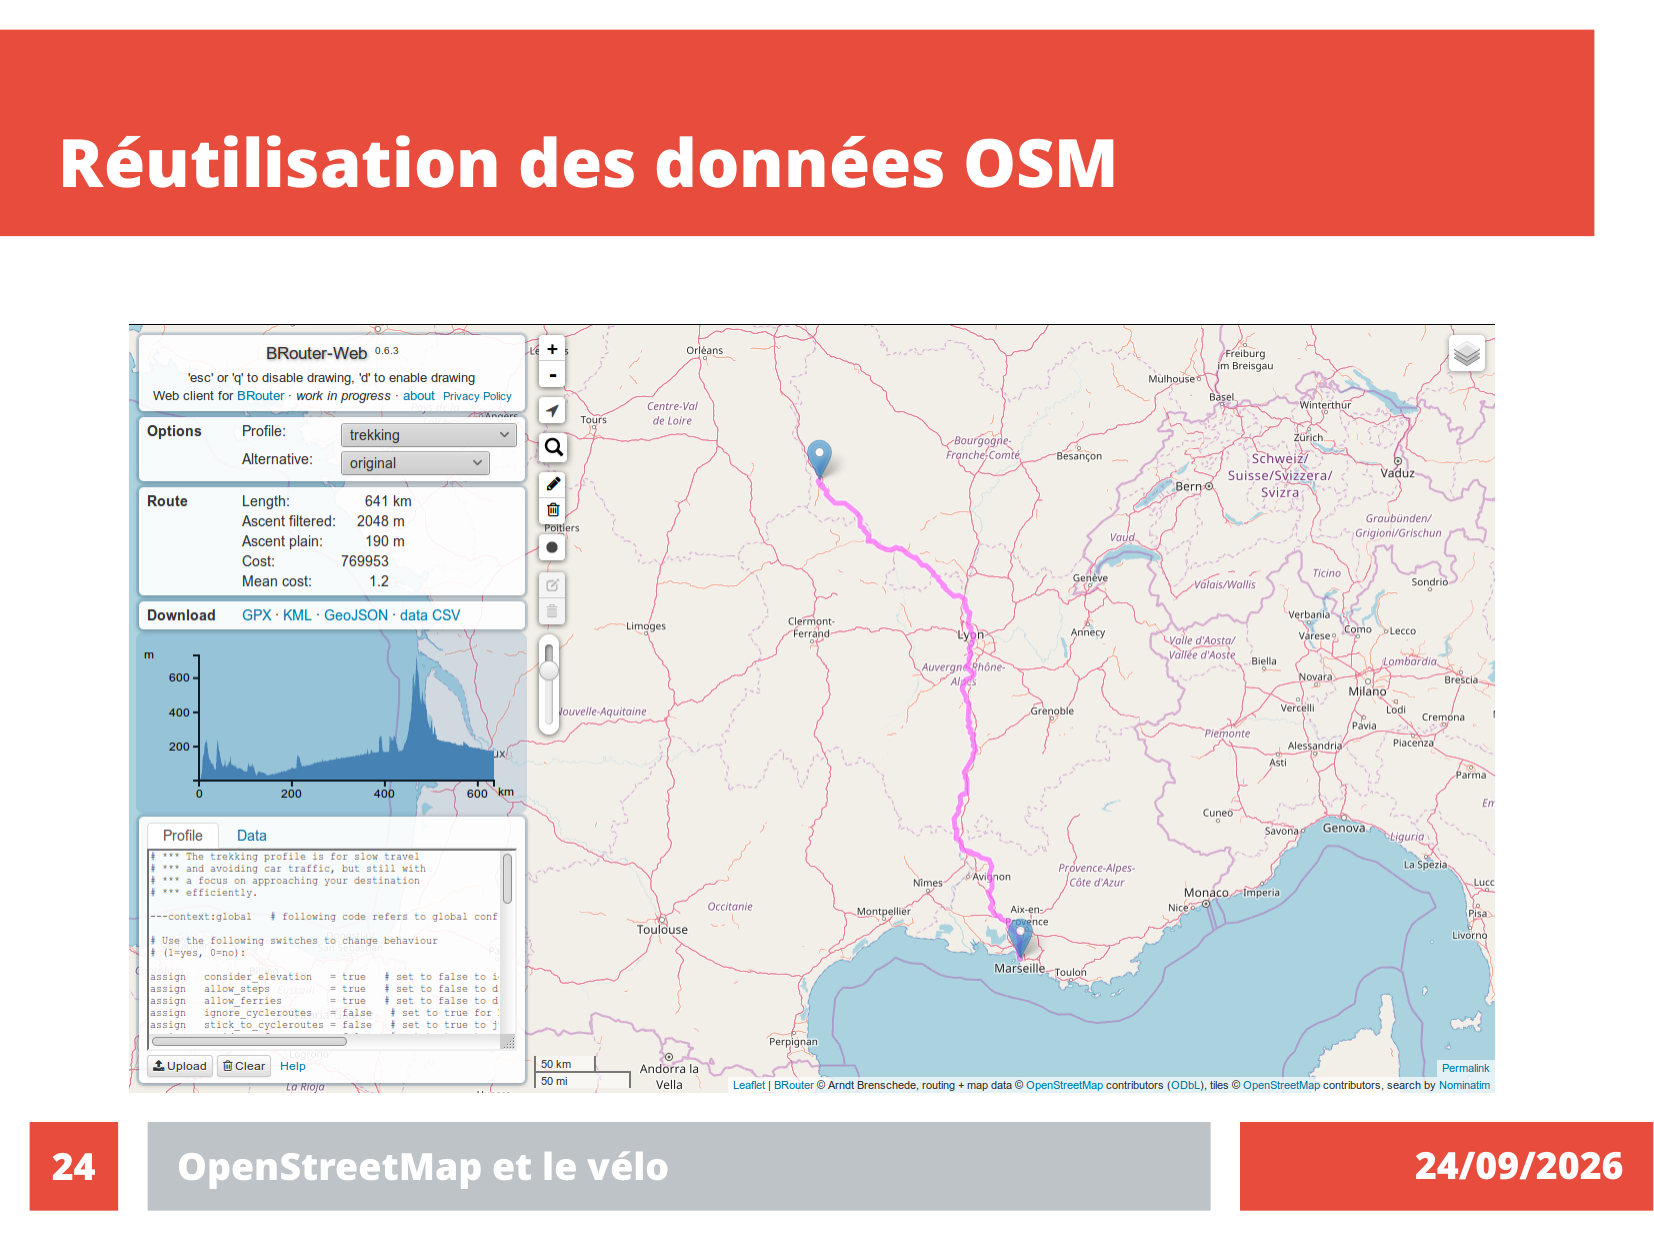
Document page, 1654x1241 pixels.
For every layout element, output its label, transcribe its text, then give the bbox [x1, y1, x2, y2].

picture [129, 324, 1495, 1093]
title Réutilisation des données OSM [59, 59, 1595, 207]
